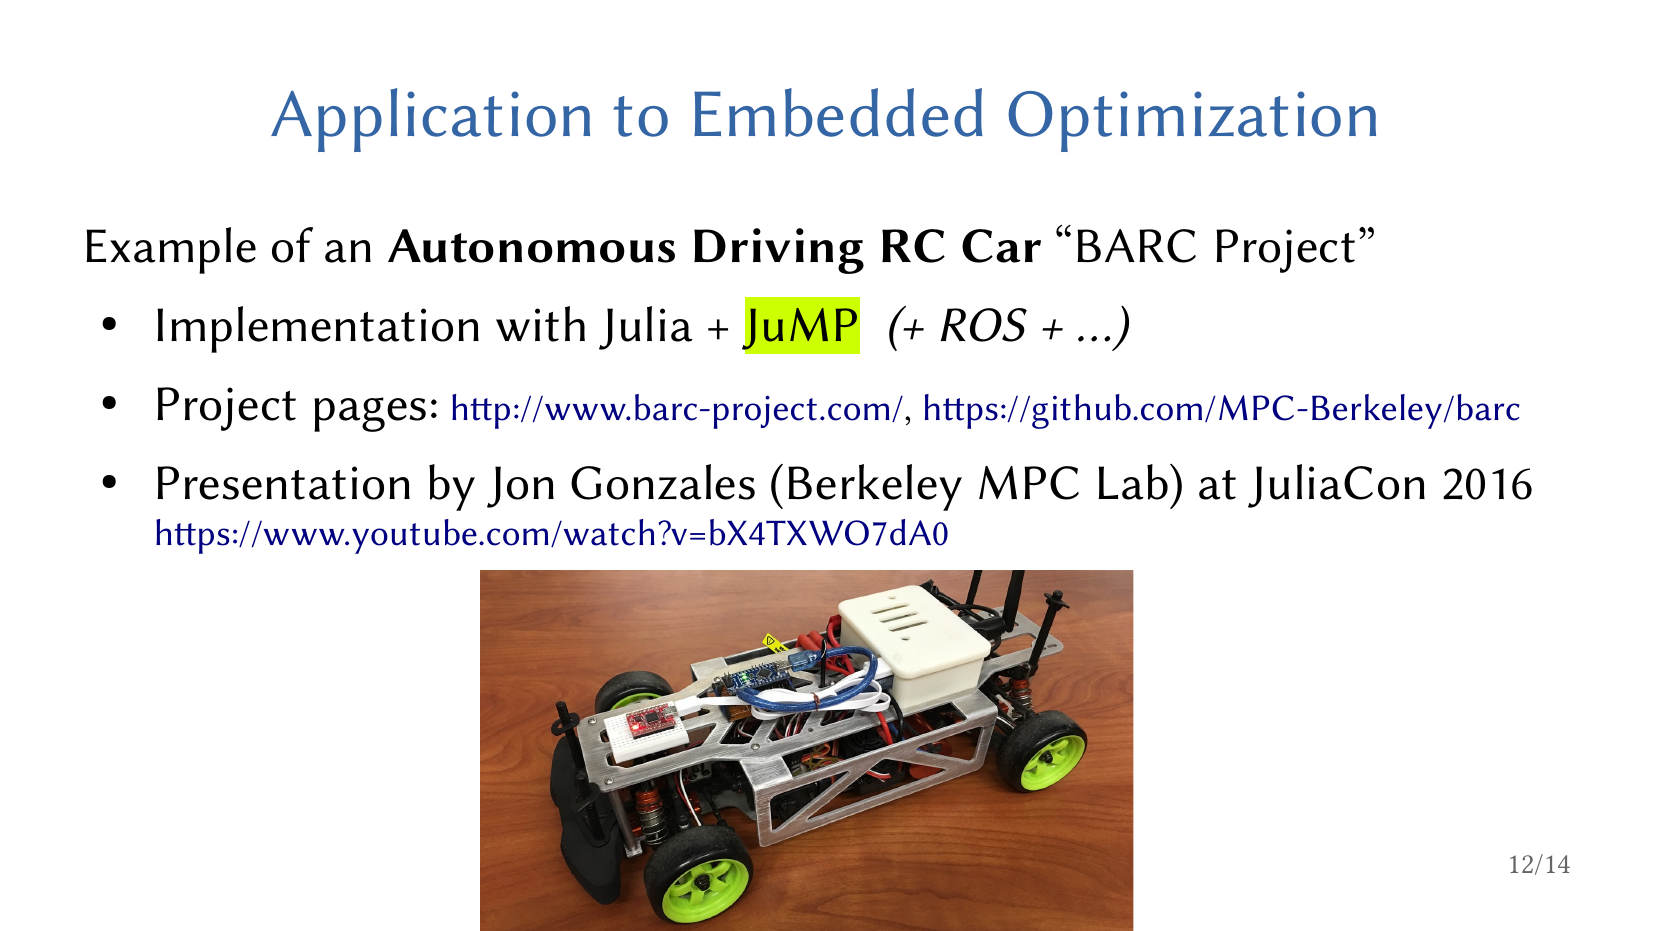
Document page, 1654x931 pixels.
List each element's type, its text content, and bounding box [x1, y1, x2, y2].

title Application to Embedded Optimization [82, 37, 1571, 193]
picture [480, 570, 1134, 931]
list Example of an Autonomous Driving RC Car “BARC Project” Implementation with Julia + JuMP (+ ROS + ...) Project pages: http://www.barc-project.com/, https://github.com/MPC-Berkeley/barc Presentation by Jon Gonzales (Berkeley MPC Lab) at JuliaCon 2016 https://www.youtube.com/watch?v=bX4TXWO7dA0 [82, 217, 1571, 758]
